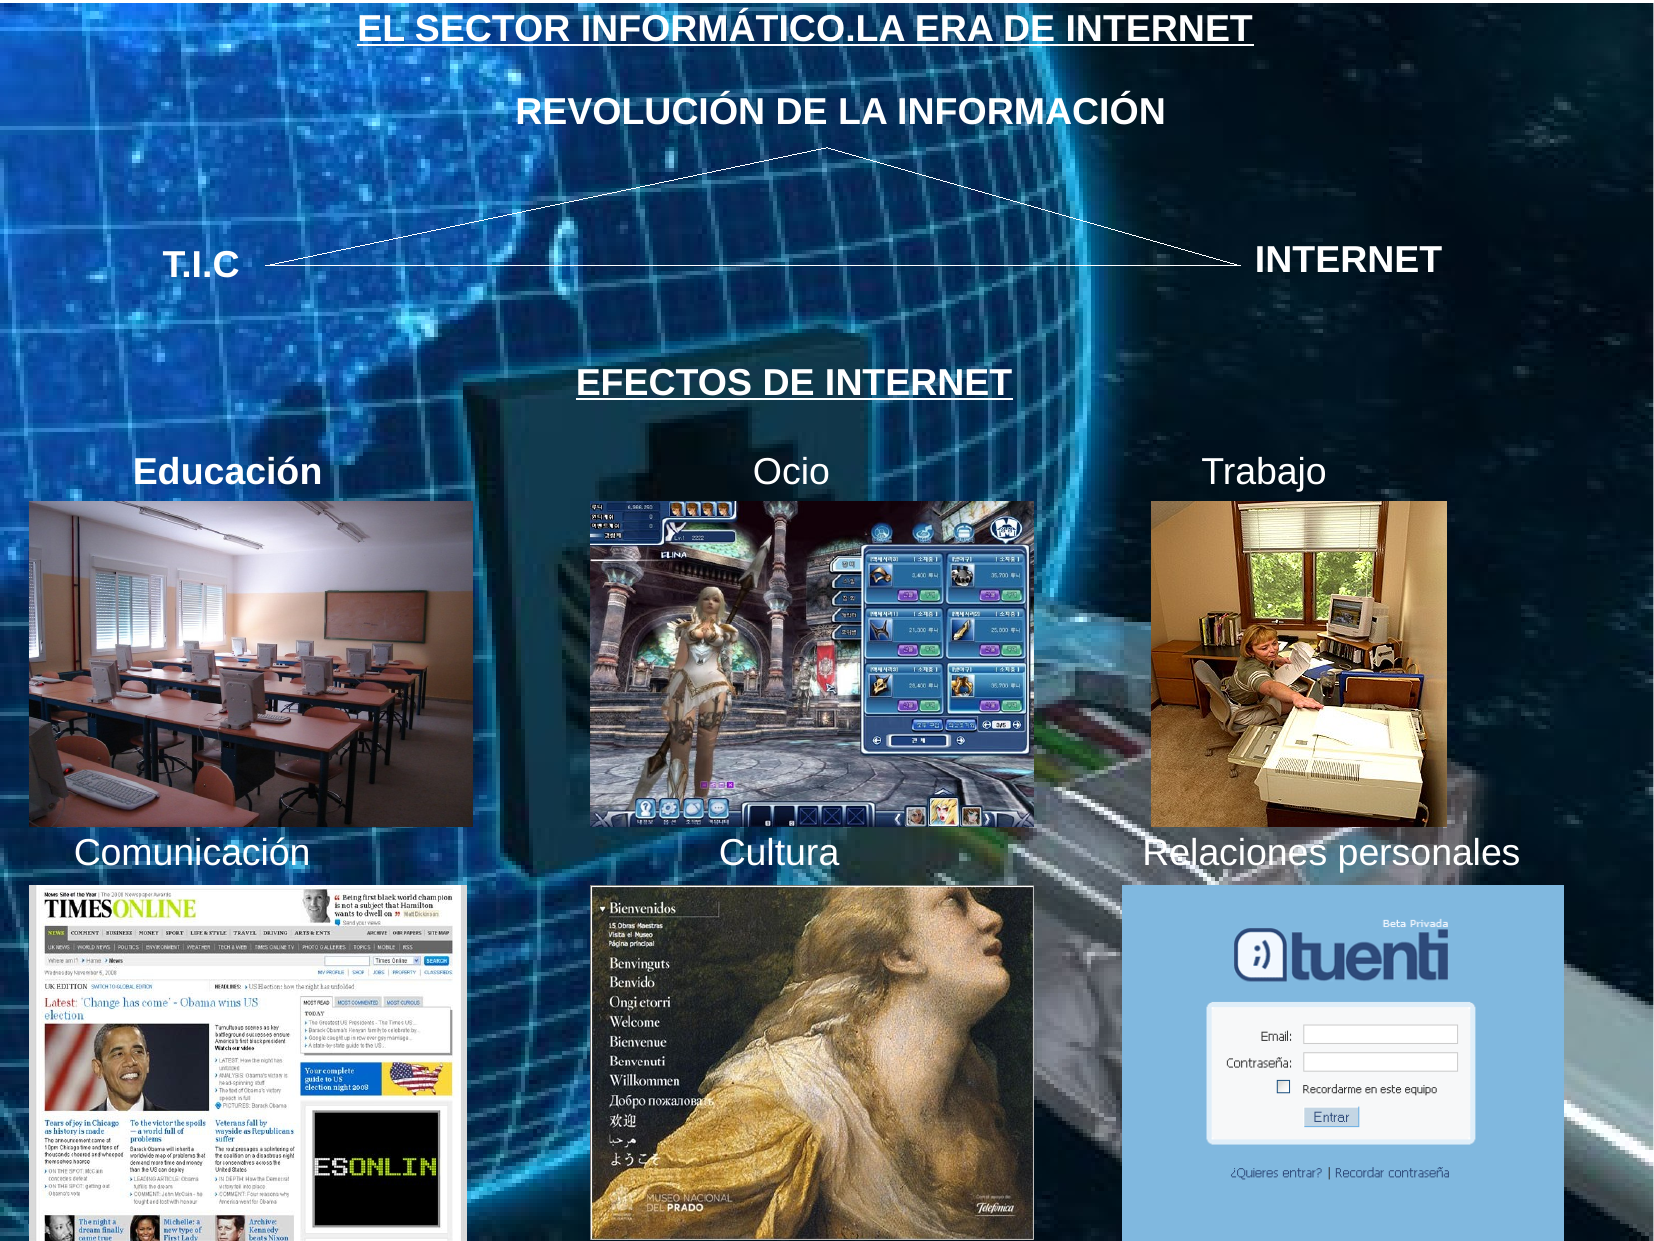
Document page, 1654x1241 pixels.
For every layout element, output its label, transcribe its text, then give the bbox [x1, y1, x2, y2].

picture [0, 3, 1654, 1241]
text_box INTERNET [1240, 230, 1458, 288]
text_box Comunicación [59, 827, 326, 881]
text_box EFECTOS DE INTERNET [561, 354, 1028, 412]
text_box Trabajo [1186, 442, 1342, 500]
text_box EL SECTOR INFORMÁTICO.LA ERA DE INTERNET [342, 0, 1269, 57]
text_box Relaciones personales [1127, 824, 1536, 881]
text_box T.I.C [147, 236, 255, 294]
text_box REVOLUCIÓN DE LA INFORMACIÓN [500, 83, 1182, 141]
text_box Educación [118, 442, 338, 500]
text_box Cultura [703, 827, 855, 881]
text_box Ocio [738, 442, 845, 500]
